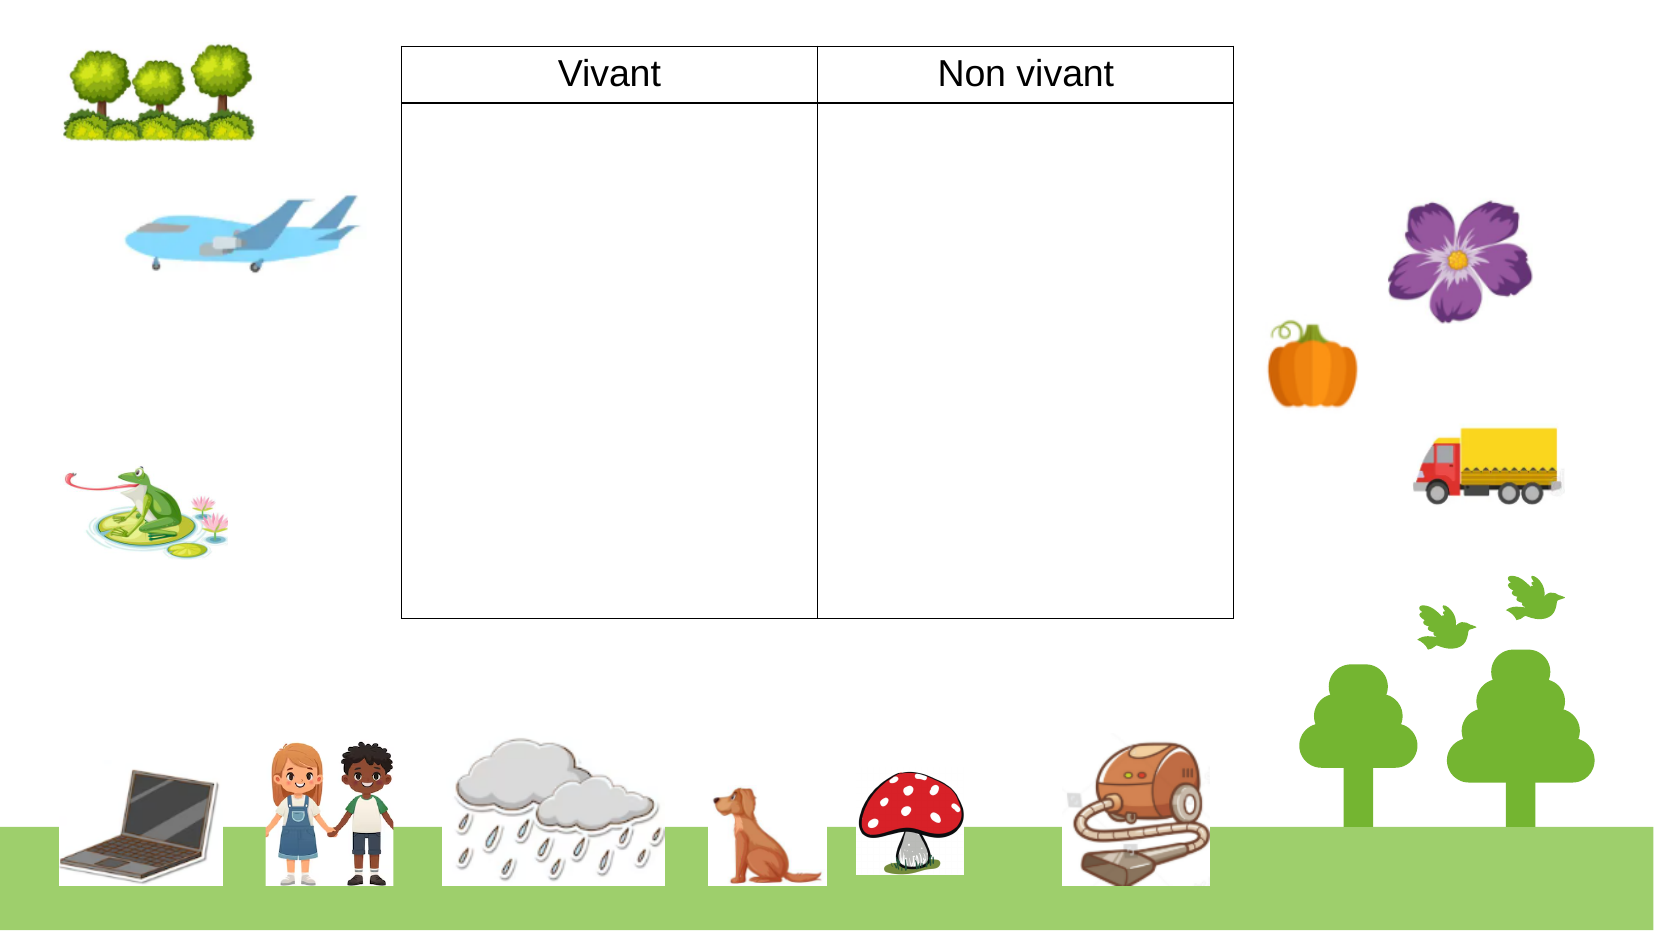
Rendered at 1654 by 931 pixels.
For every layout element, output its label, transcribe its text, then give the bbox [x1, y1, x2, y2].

picture [442, 729, 665, 886]
picture [1387, 194, 1534, 325]
picture [59, 33, 261, 148]
picture [59, 460, 228, 562]
picture [118, 177, 367, 282]
table_header Non vivant [818, 47, 1233, 102]
picture [1407, 413, 1565, 507]
picture [265, 733, 394, 886]
picture [708, 785, 827, 886]
table_cell [402, 104, 817, 618]
picture [1261, 314, 1359, 414]
picture [856, 767, 964, 875]
picture [59, 760, 223, 886]
table_cell [818, 104, 1233, 618]
picture [1062, 733, 1210, 886]
table_header Vivant [402, 47, 817, 102]
